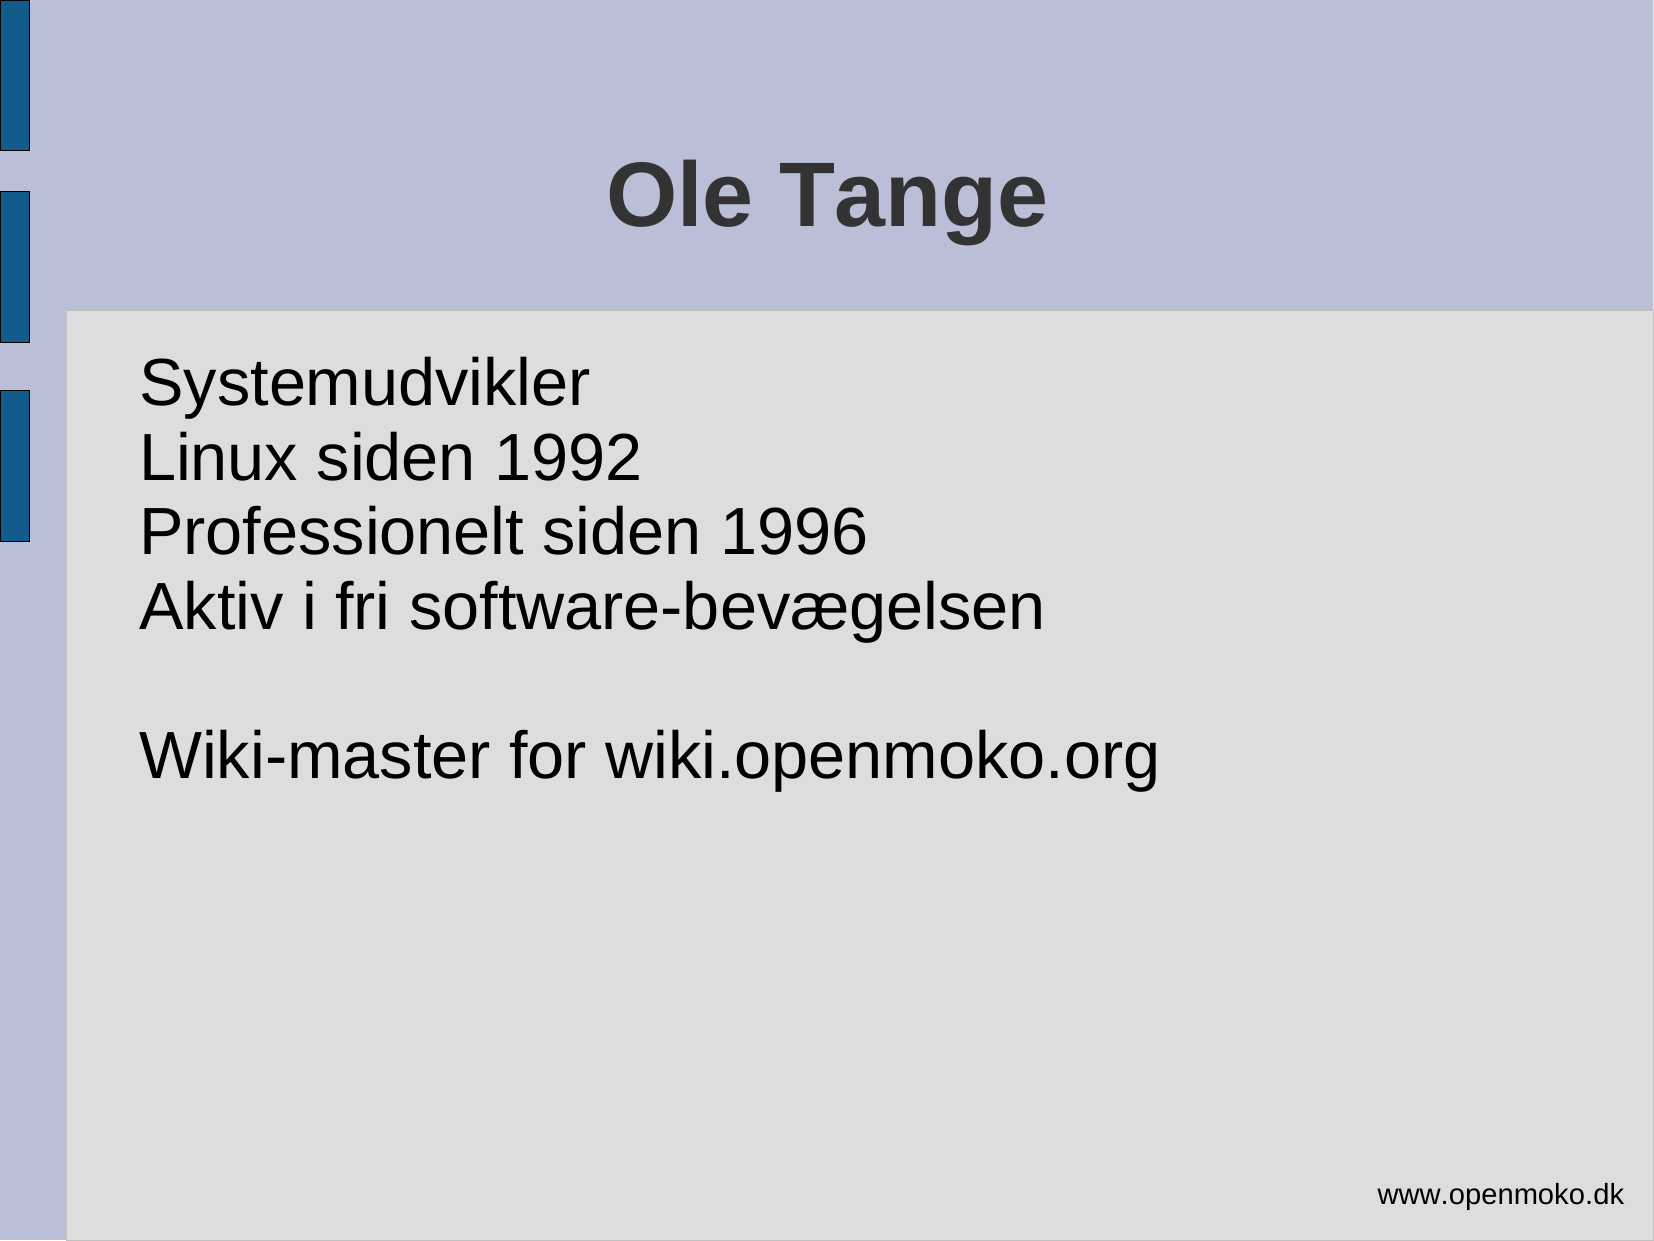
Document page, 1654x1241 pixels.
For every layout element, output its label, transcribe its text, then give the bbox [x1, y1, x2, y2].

title Ole Tange [121, 91, 1534, 299]
list Systemudvikler Linux siden 1992 Professionelt siden 1996 Aktiv i fri software-bevægelsen Wiki-master for wiki.openmoko.org [121, 344, 1534, 1127]
